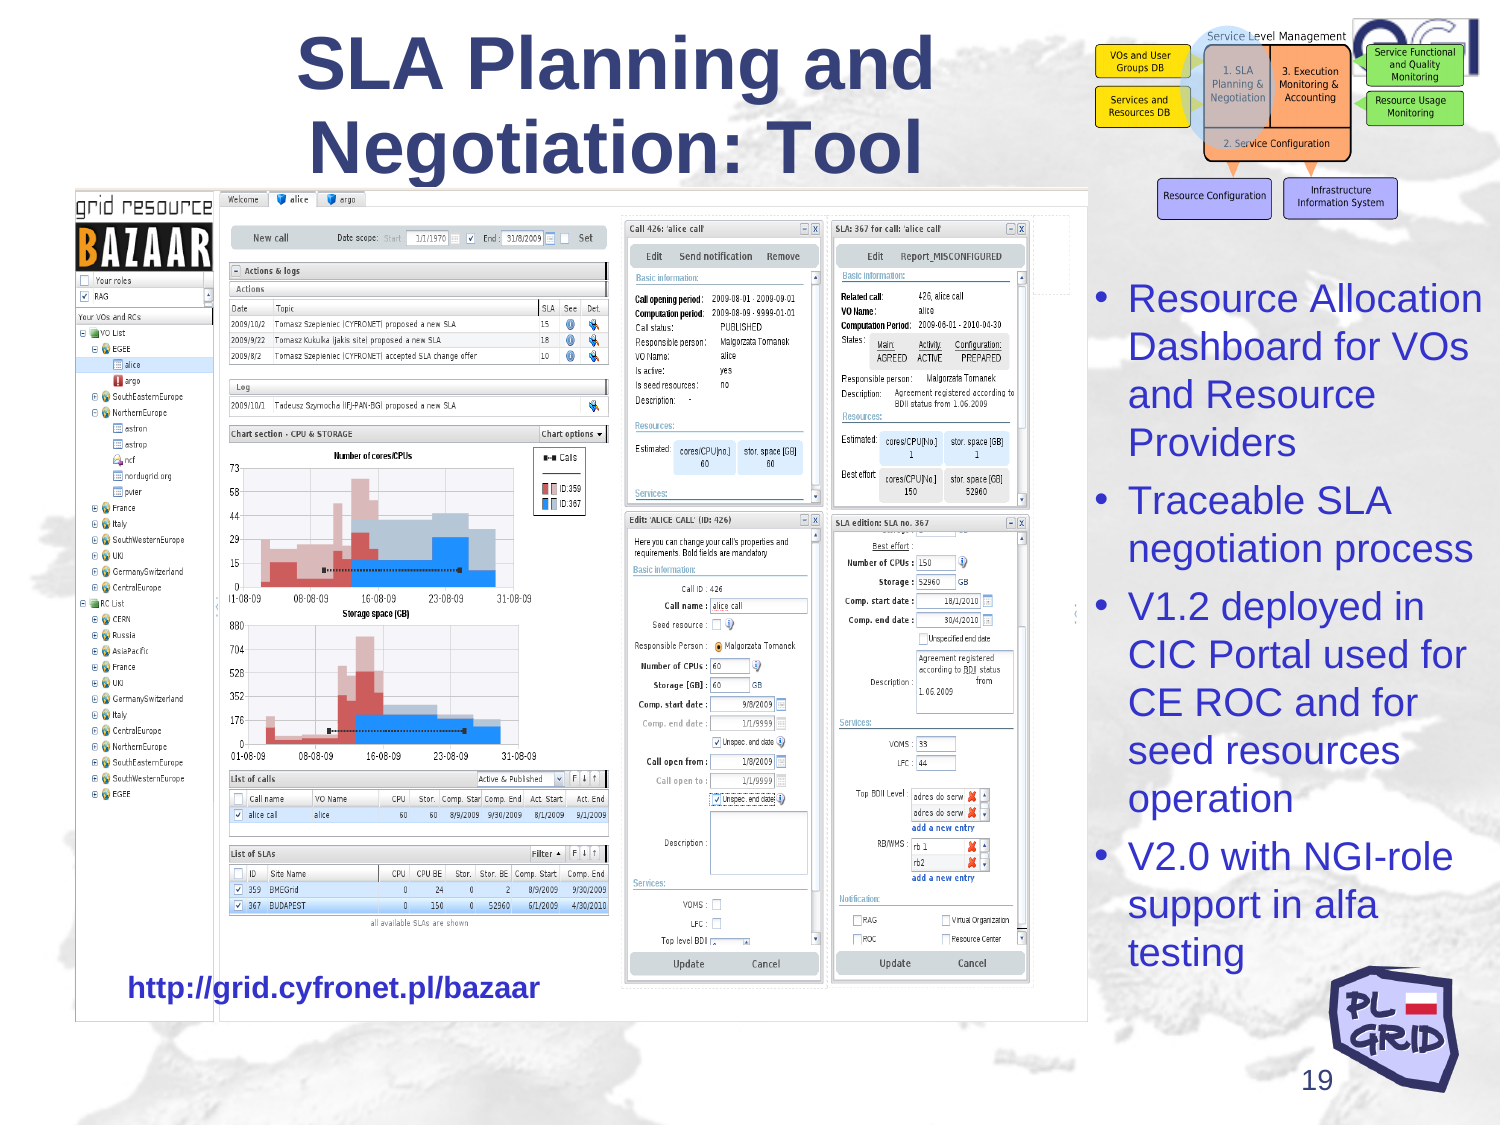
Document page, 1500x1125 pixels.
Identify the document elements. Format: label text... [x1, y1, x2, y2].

list Resource Allocation Dashboard for VOs and Resource Providers Traceable SLA negotiation process V1.2 deployed in CIC Portal used for CE ROC and for seed resources operation V2.0 with NGI-role support in alfa testing [1079, 265, 1500, 1091]
text_box http://grid.cyfronet.pl/bazaar [112, 960, 703, 1013]
picture [0, 0, 1500, 1125]
text_box [1180, 25, 1276, 150]
title SLA Planning and Negotiation: Tool [166, 14, 1067, 187]
